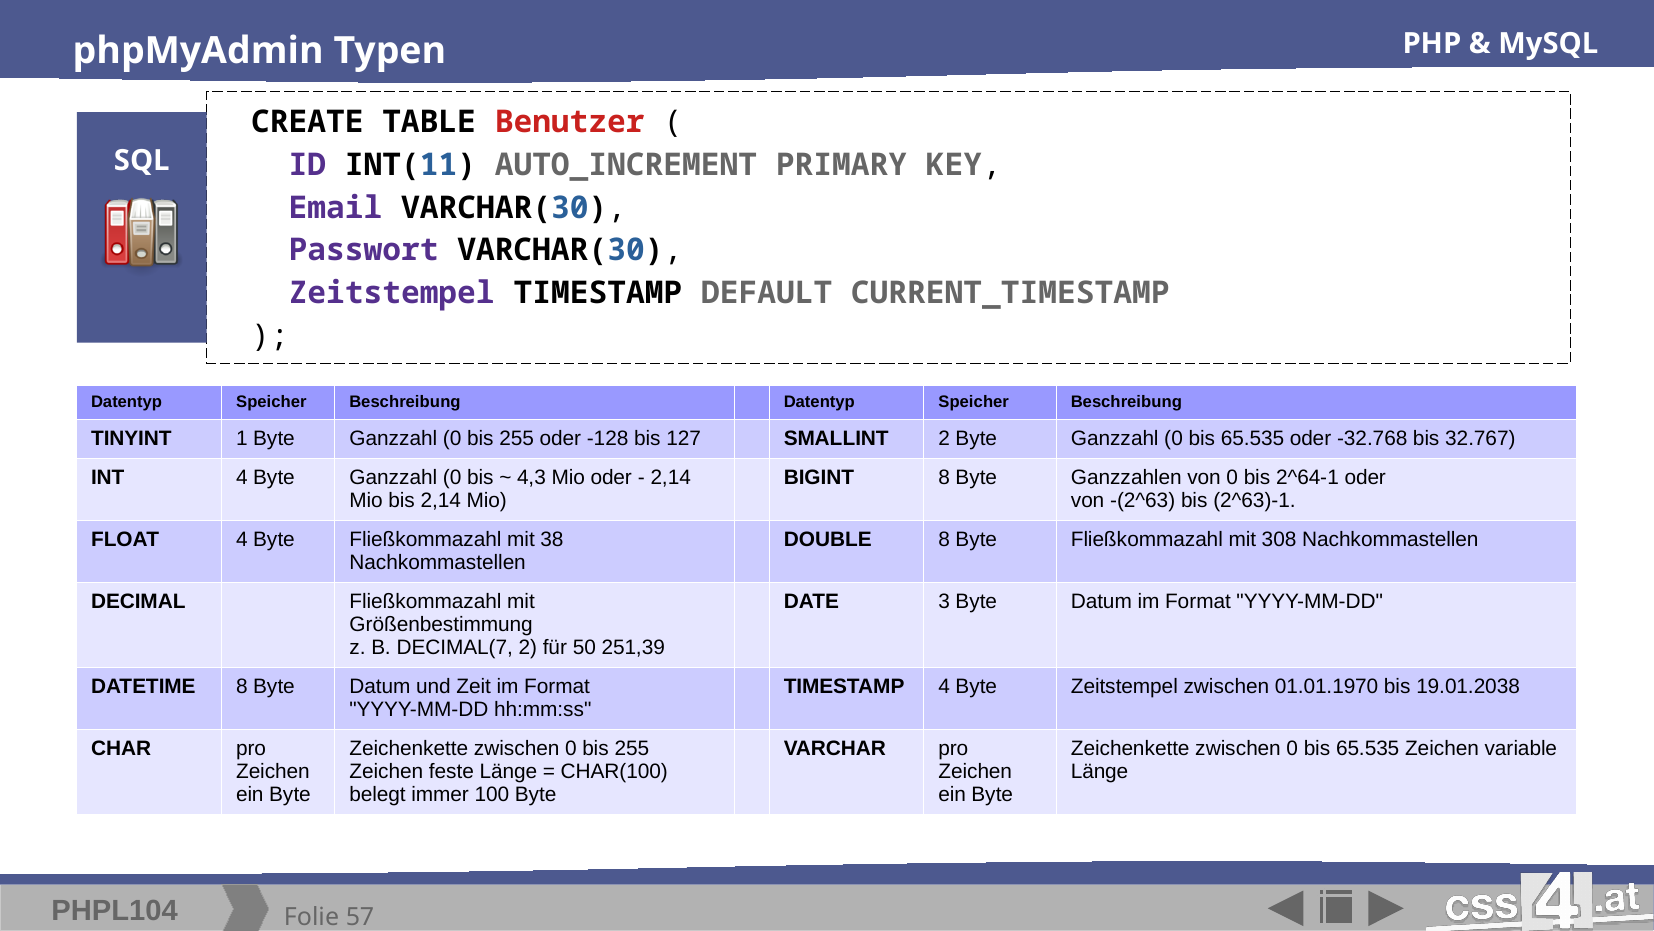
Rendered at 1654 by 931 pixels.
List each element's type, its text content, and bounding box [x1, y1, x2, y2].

table_cell Datum und Zeit im Format "YYYY-MM-DD hh:mm:ss" [335, 668, 734, 729]
table_cell Fließkommazahl mit 308 Nachkommastellen [1057, 521, 1576, 582]
table_cell TINYINT [77, 420, 221, 458]
table_cell DECIMAL [77, 583, 221, 667]
table_cell [735, 583, 769, 667]
table_cell Fließkommazahl mit 38 Nachkommastellen [335, 521, 734, 582]
table_cell pro Zeichen ein Byte [924, 730, 1056, 814]
picture [1426, 872, 1654, 931]
text_box PHPL104 [36, 886, 209, 931]
table_cell 4 Byte [222, 459, 334, 520]
table_cell SMALLINT [770, 420, 923, 458]
text_box Folie <Foliennummer> [269, 891, 542, 931]
table_cell [735, 521, 769, 582]
table_cell Fließkommazahl mit Größenbestimmung z. B. DECIMAL(7, 2) für 50 251,39 [335, 583, 734, 667]
table_cell [735, 420, 769, 458]
table_cell Ganzzahlen von 0 bis 2^64-1 oder von -(2^63) bis (2^63)-1. [1057, 459, 1576, 520]
table_cell Ganzzahl (0 bis ~ 4,3 Mio oder - 2,14 Mio bis 2,14 Mio) [335, 459, 734, 520]
table_cell FLOAT [77, 521, 221, 582]
table_cell 8 Byte [924, 521, 1056, 582]
table_header Datentyp [77, 386, 221, 419]
table_cell 8 Byte [222, 668, 334, 729]
table_cell DATE [770, 583, 923, 667]
table_cell BIGINT [770, 459, 923, 520]
table_cell INT [77, 459, 221, 520]
table_cell Zeichenkette zwischen 0 bis 255 Zeichen feste Länge = CHAR(100) belegt immer 100 Byte [335, 730, 734, 814]
table_cell [735, 459, 769, 520]
table_cell Datum im Format "YYYY-MM-DD" [1057, 583, 1576, 667]
table_header Beschreibung [335, 386, 734, 419]
table_cell 8 Byte [924, 459, 1056, 520]
table_cell 3 Byte [924, 583, 1056, 667]
table_cell 2 Byte [924, 420, 1056, 458]
text_box CREATE TABLE Benutzer ( ID INT(11) AUTO_INCREMENT PRIMARY KEY, Email VARCHAR(30), Passwort VARCHAR(30), Zeitstempel TIMESTAMP DEFAULT CURRENT_TIMESTAMP ); [207, 112, 1571, 343]
text_box [0, 861, 1654, 931]
text_box phpMyAdmin Typen [57, 16, 469, 69]
table_cell DATETIME [77, 668, 221, 729]
picture [97, 190, 187, 279]
table_cell Zeitstempel zwischen 01.01.1970 bis 19.01.2038 [1057, 668, 1576, 729]
table_header Beschreibung [1057, 386, 1576, 419]
table_header [735, 386, 769, 419]
table_cell Ganzzahl (0 bis 255 oder -128 bis 127 [335, 420, 734, 458]
table_cell [735, 730, 769, 814]
table_header Datentyp [770, 386, 923, 419]
text_box [0, 0, 1654, 83]
table_cell [735, 668, 769, 729]
table_header Speicher [924, 386, 1056, 419]
table_cell CHAR [77, 730, 221, 814]
table_cell pro Zeichen ein Byte [222, 730, 334, 814]
table_cell 4 Byte [222, 521, 334, 582]
table_cell Ganzzahl (0 bis 65.535 oder -32.768 bis 32.767) [1057, 420, 1576, 458]
text_box PHP & MySQL [1387, 15, 1619, 60]
table_header Speicher [222, 386, 334, 419]
table_cell TIMESTAMP [770, 668, 923, 729]
table_cell [222, 583, 334, 667]
table_cell DOUBLE [770, 521, 923, 582]
table_cell VARCHAR [770, 730, 923, 814]
table_cell 4 Byte [924, 668, 1056, 729]
text_box SQL [76, 112, 207, 343]
table_cell Zeichenkette zwischen 0 bis 65.535 Zeichen variable Länge [1057, 730, 1576, 814]
table_cell 1 Byte [222, 420, 334, 458]
